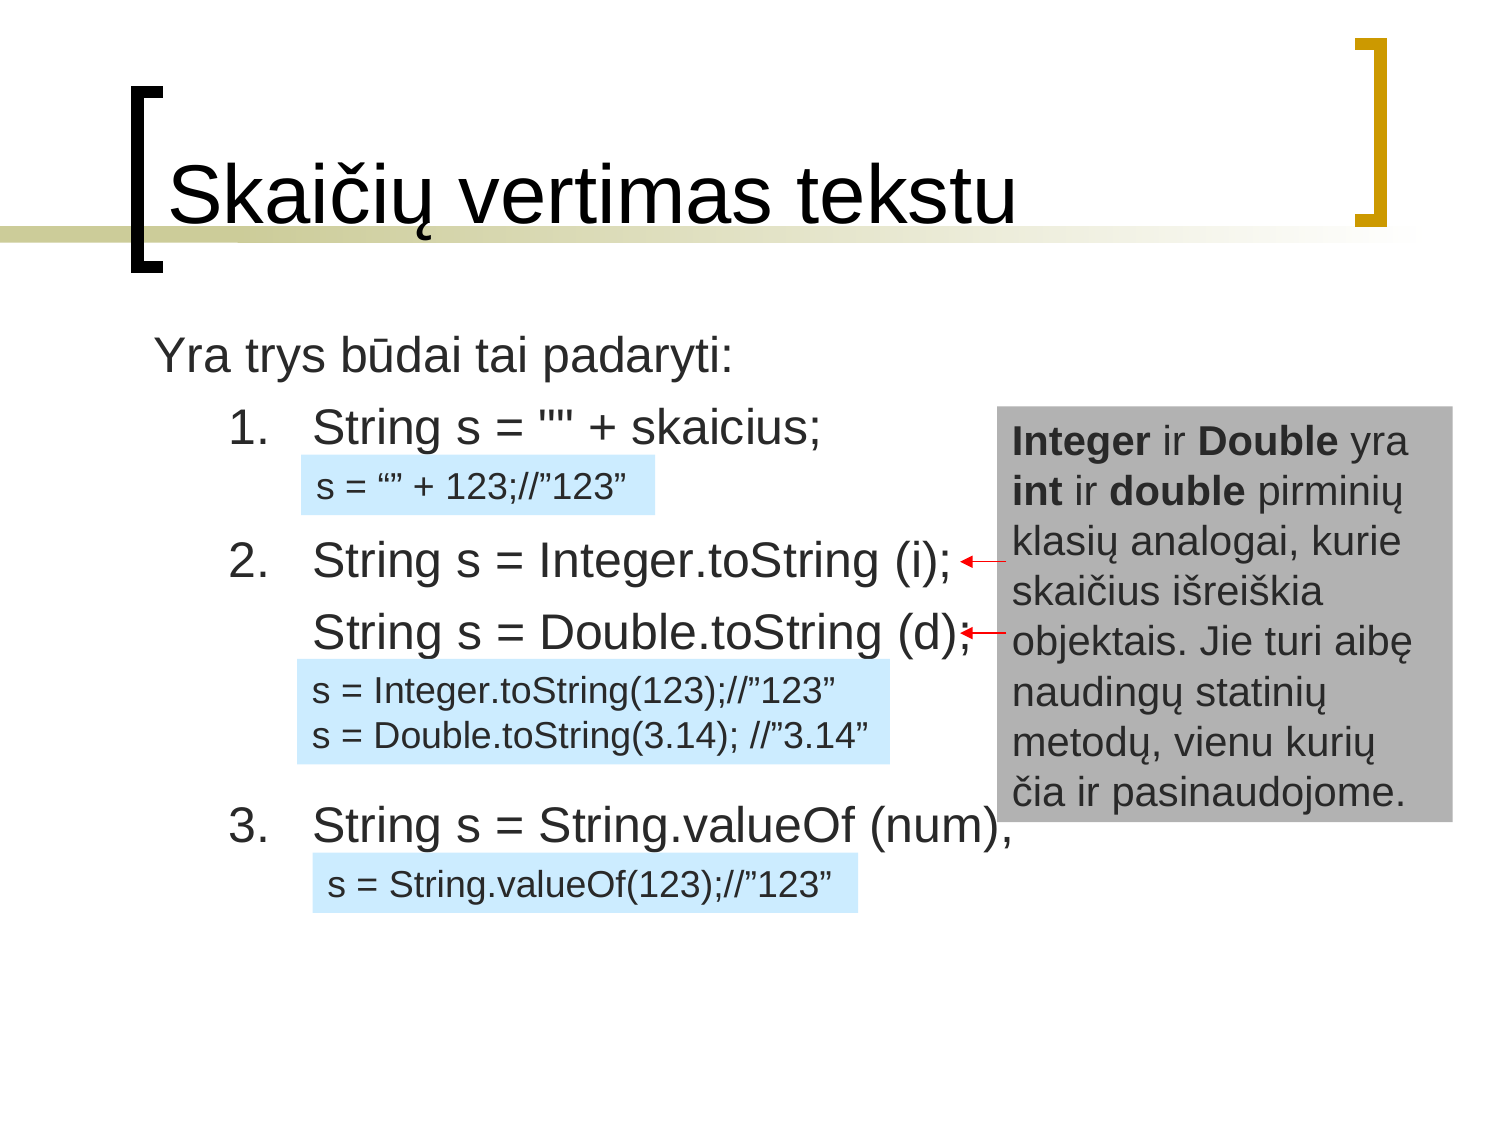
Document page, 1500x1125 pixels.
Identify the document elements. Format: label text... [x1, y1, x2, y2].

text_box Integer ir Double yra int ir double pirminių klasių analogai, kurie skaičius išreiškia objektais. Jie turi aibę naudingų statinių metodų, vienu kurių čia ir pasinaudojome. [997, 406, 1453, 823]
title Skaičių vertimas tekstu [152, 15, 1328, 248]
text_box s = “” + 123;//”123” [301, 454, 656, 516]
text_box s = String.valueOf(123);//”123” [312, 852, 859, 913]
text_box s = Integer.toString(123);//”123” s = Double.toString(3.14); //”3.14” [297, 658, 890, 765]
list Yra trys būdai tai padaryti: 1. String s = "" + skaicius; 2. String s = Integer.toString (i); String s = Double.toString (d); 3. String s = String.valueOf (num); [139, 314, 1319, 1028]
